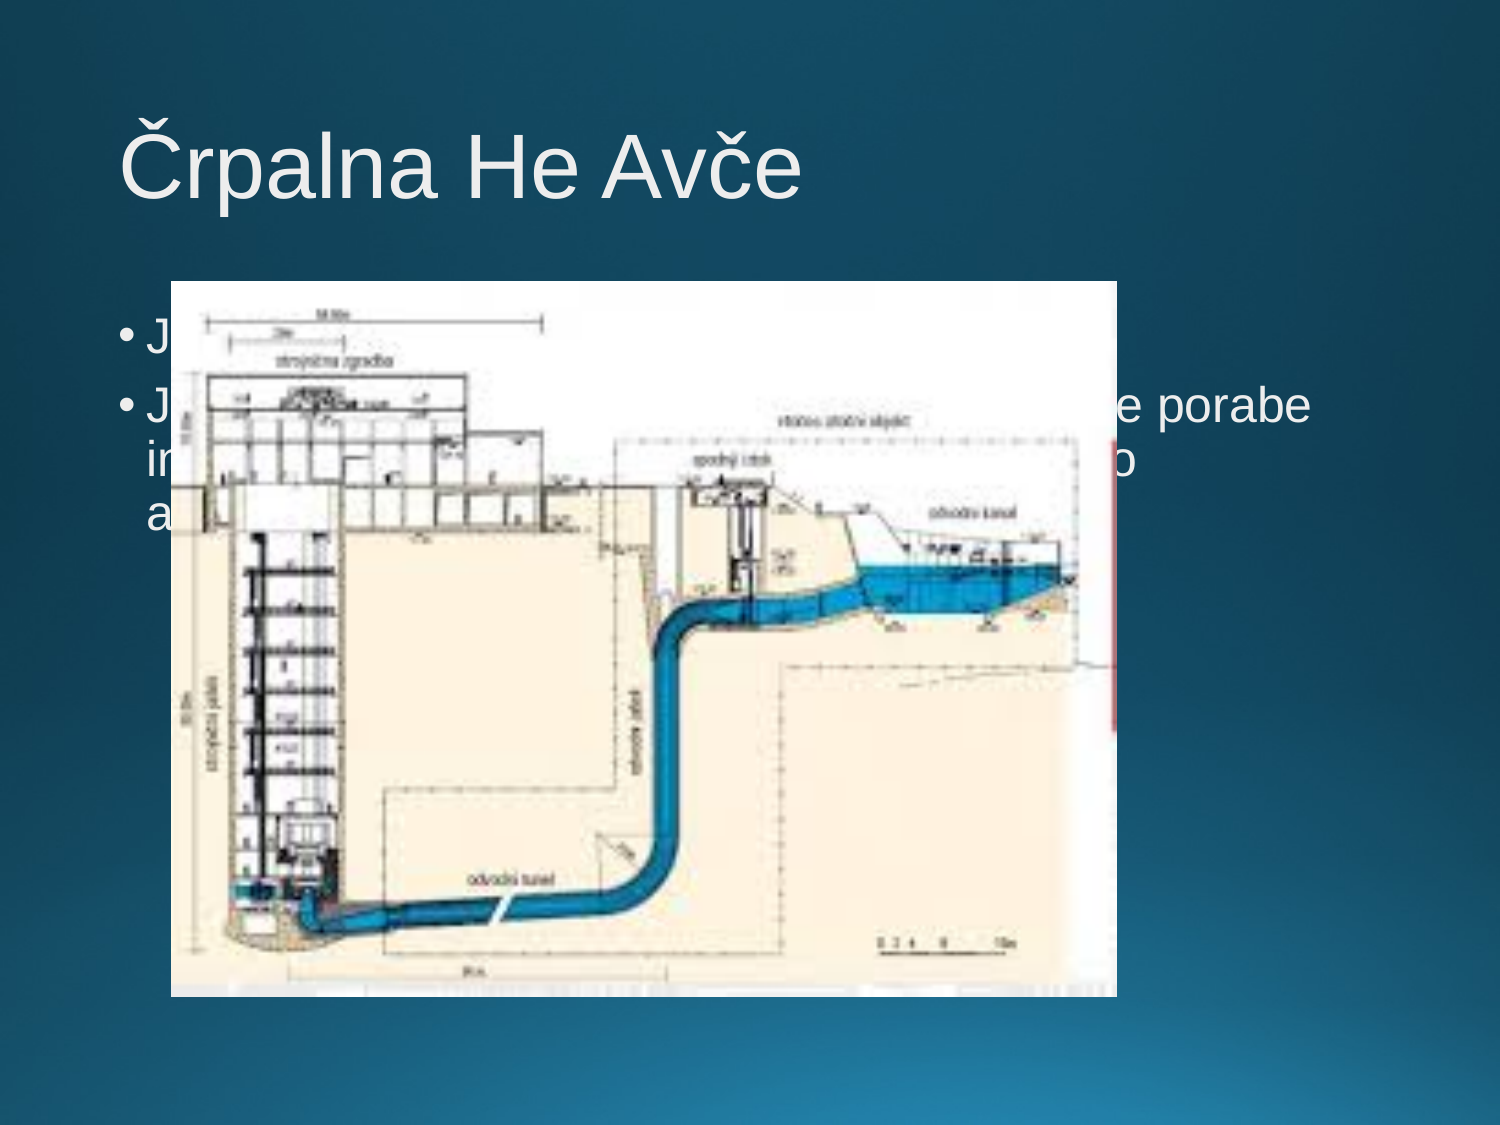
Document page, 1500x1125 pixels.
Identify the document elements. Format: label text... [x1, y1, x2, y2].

list Je bila zgrajena leta 2009 ob soči. Je elektroenergetska naprava ki v času nizke porabe in cene elektrike črpa vodo v umetno zgornjo akumulacijo. [103, 302, 1363, 1017]
title Črpalna He Avče [103, 59, 1397, 278]
picture [0, 0, 1500, 1125]
